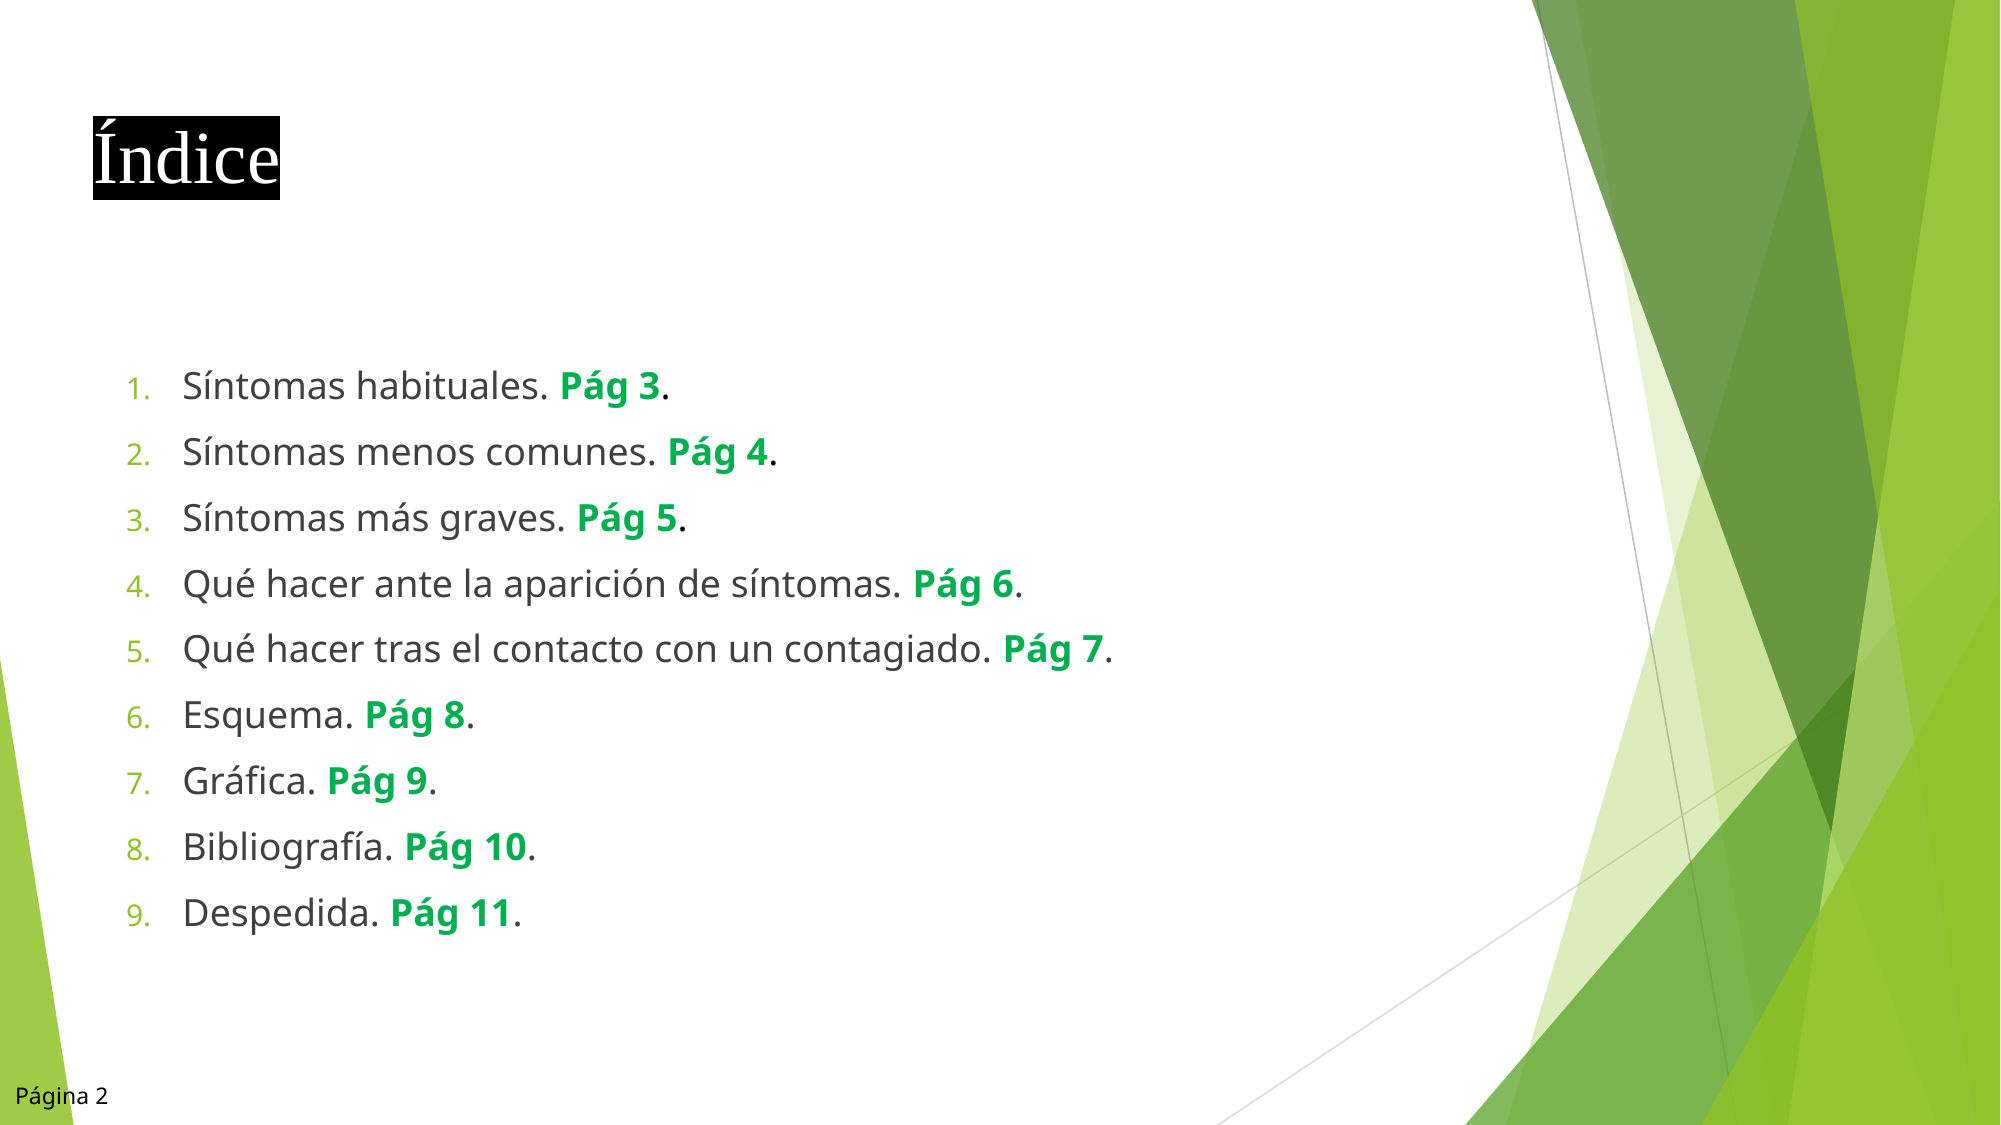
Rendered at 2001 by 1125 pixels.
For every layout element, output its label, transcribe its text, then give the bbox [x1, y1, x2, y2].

list Síntomas habituales. Pág 3. Síntomas menos comunes. Pág 4. Síntomas más graves. Pág 5. Qué hacer ante la aparición de síntomas. Pág 6. Qué hacer tras el contacto con un contagiado. Pág 7. Esquema. Pág 8. Gráfica. Pág 9. Bibliografía. Pág 10. Despedida. Pág 11. [111, 354, 1522, 992]
title Índice [78, 100, 1489, 318]
text_box Página 2 [0, 1065, 1034, 1125]
